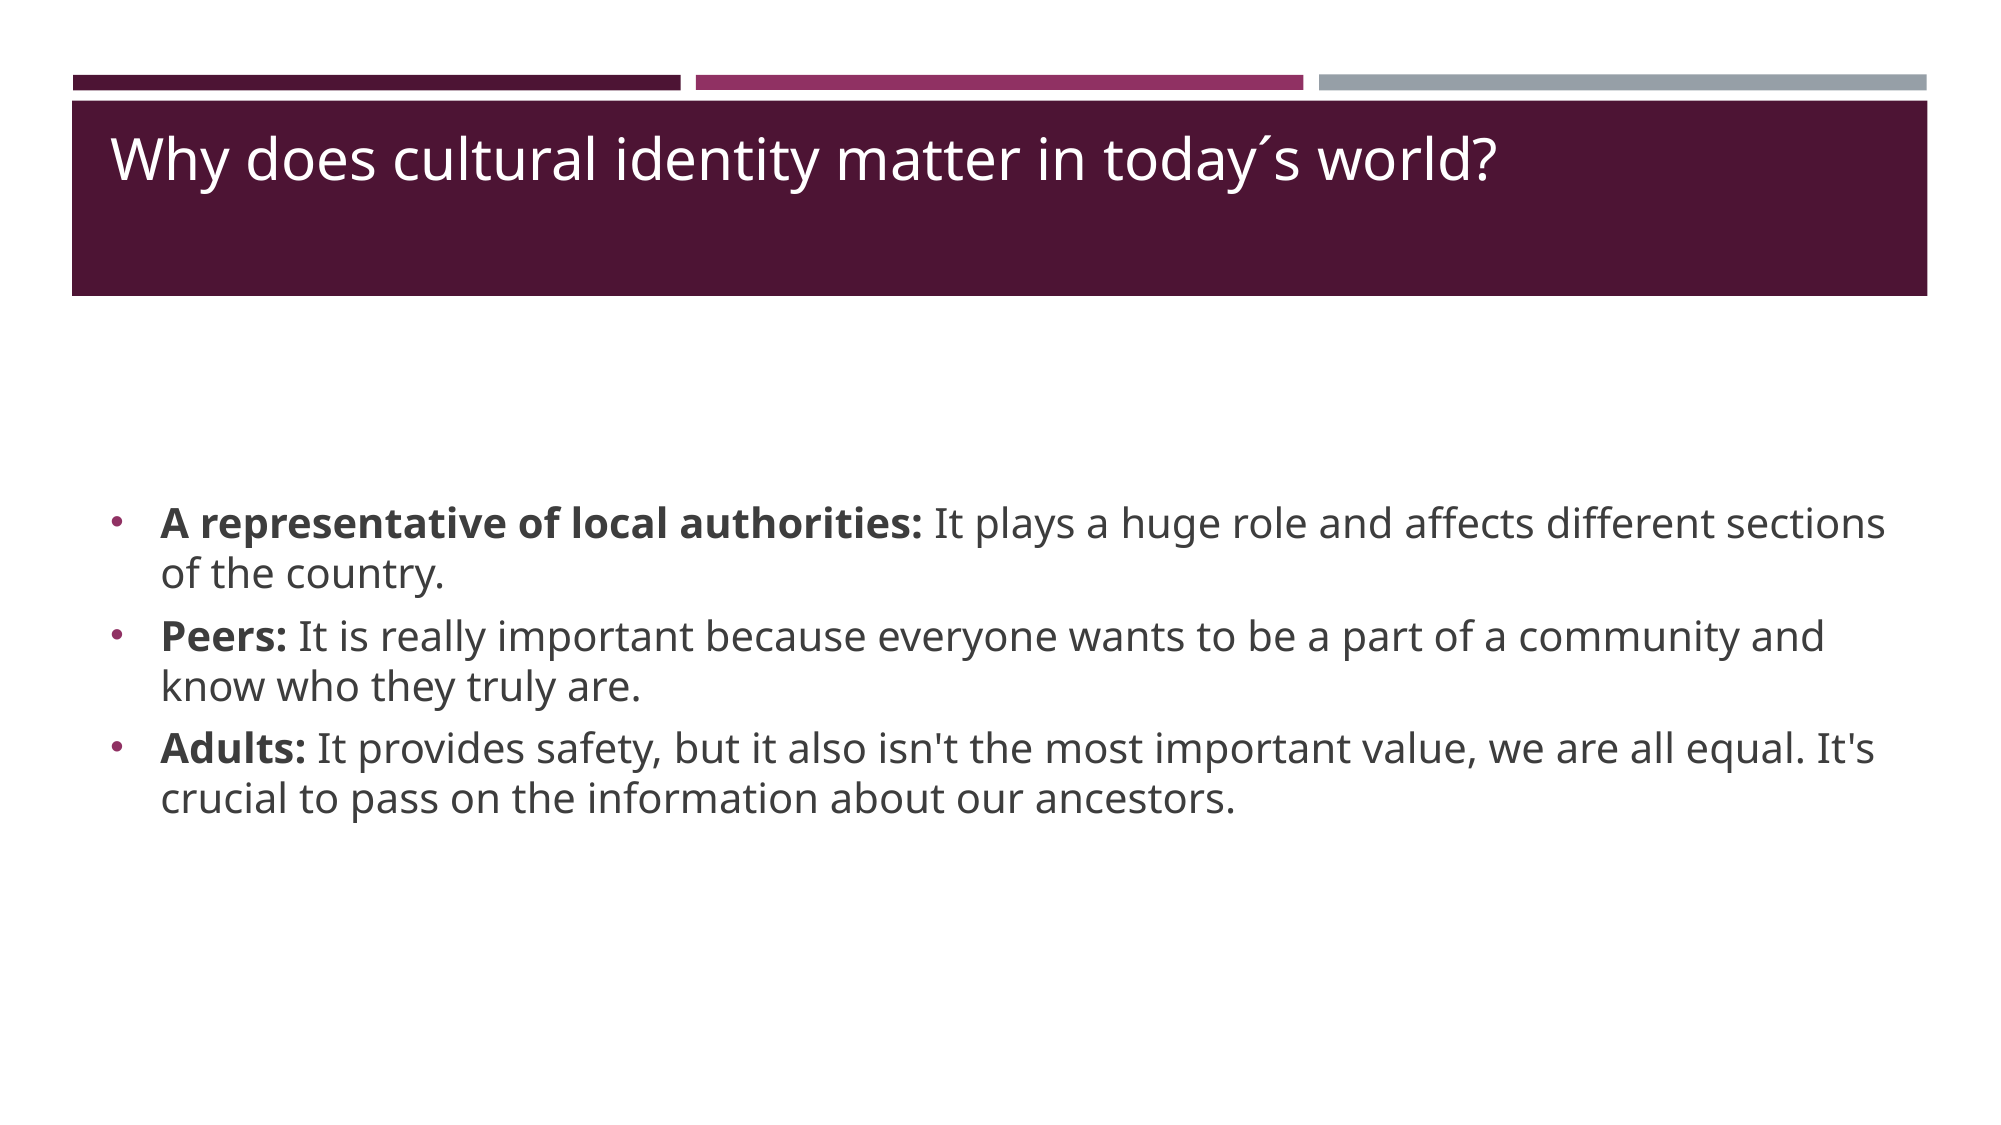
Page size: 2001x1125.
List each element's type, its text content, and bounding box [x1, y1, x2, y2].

title Why does cultural identity matter in today´s world? [95, 115, 1905, 282]
list A representative of local authorities: It plays a huge role and affects different sections of the country. Peers: It is really important because everyone wants to be a part of a community and know who they truly are. Adults: It provides safety, but it also isn't the most important value, we are all equal. It's crucial to pass on the information about our ancestors. [95, 357, 1905, 962]
